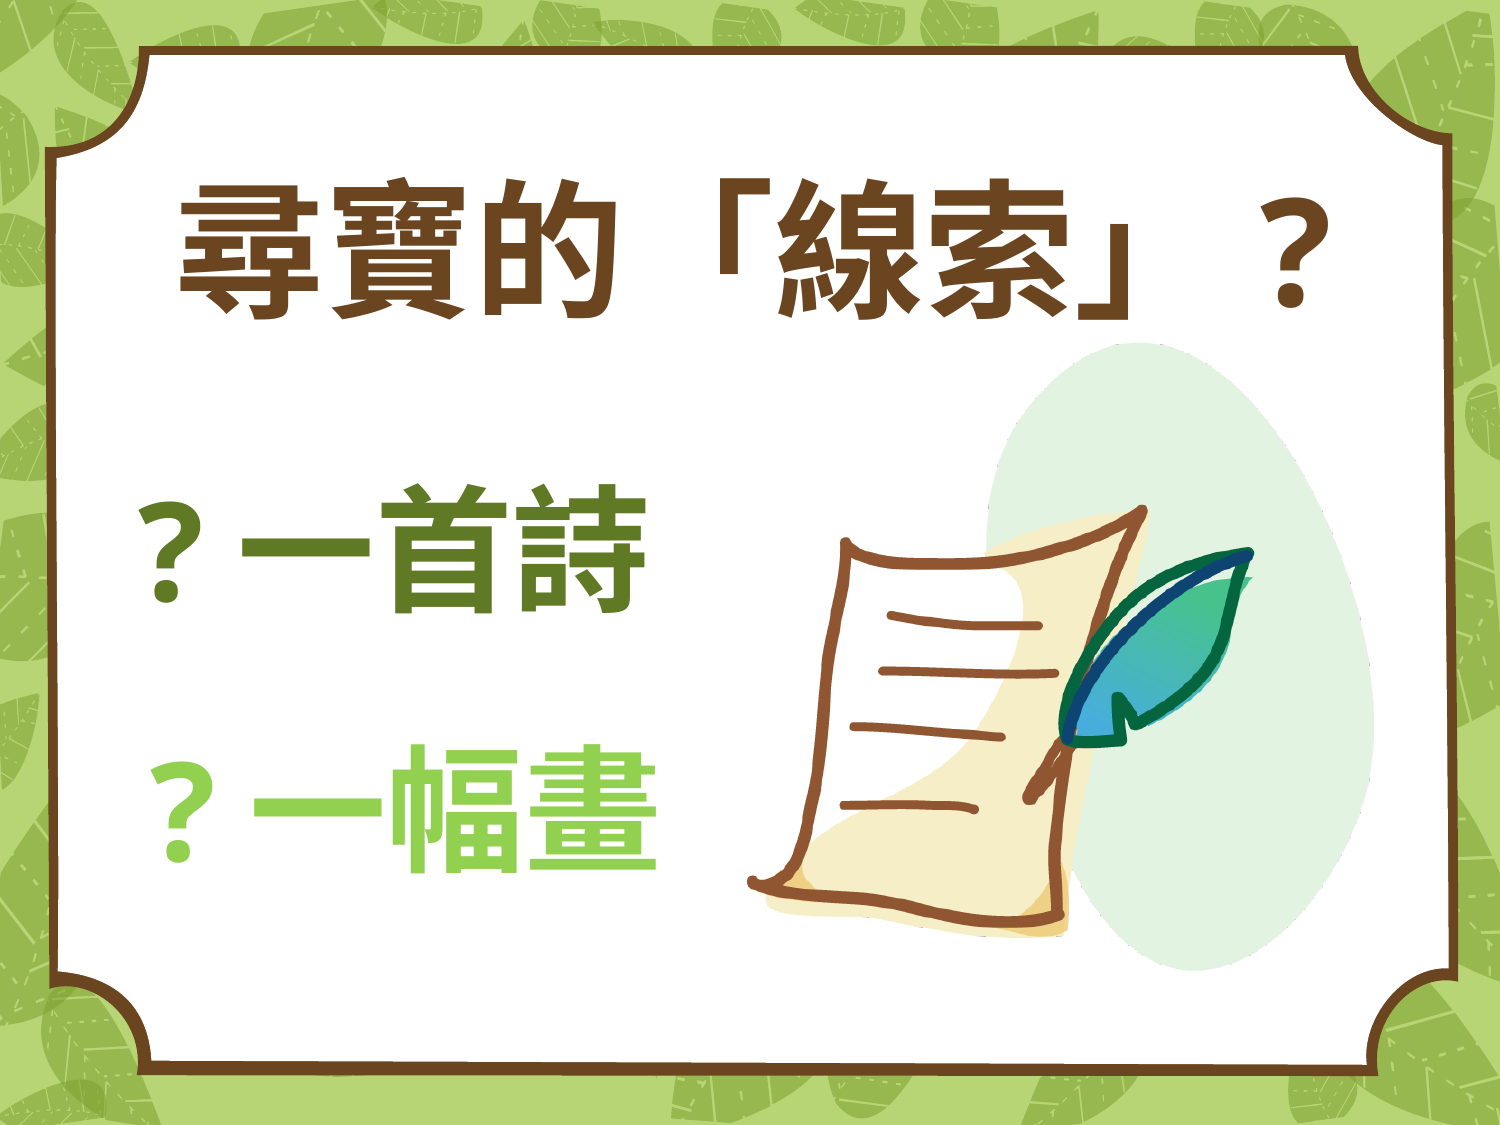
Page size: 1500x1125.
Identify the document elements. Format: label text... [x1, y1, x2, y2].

text_box 尋寶的「線索」? [159, 149, 1347, 344]
picture [738, 323, 1388, 988]
text_box ?一首詩 [124, 456, 665, 636]
text_box ?一幅畫 [136, 716, 677, 896]
